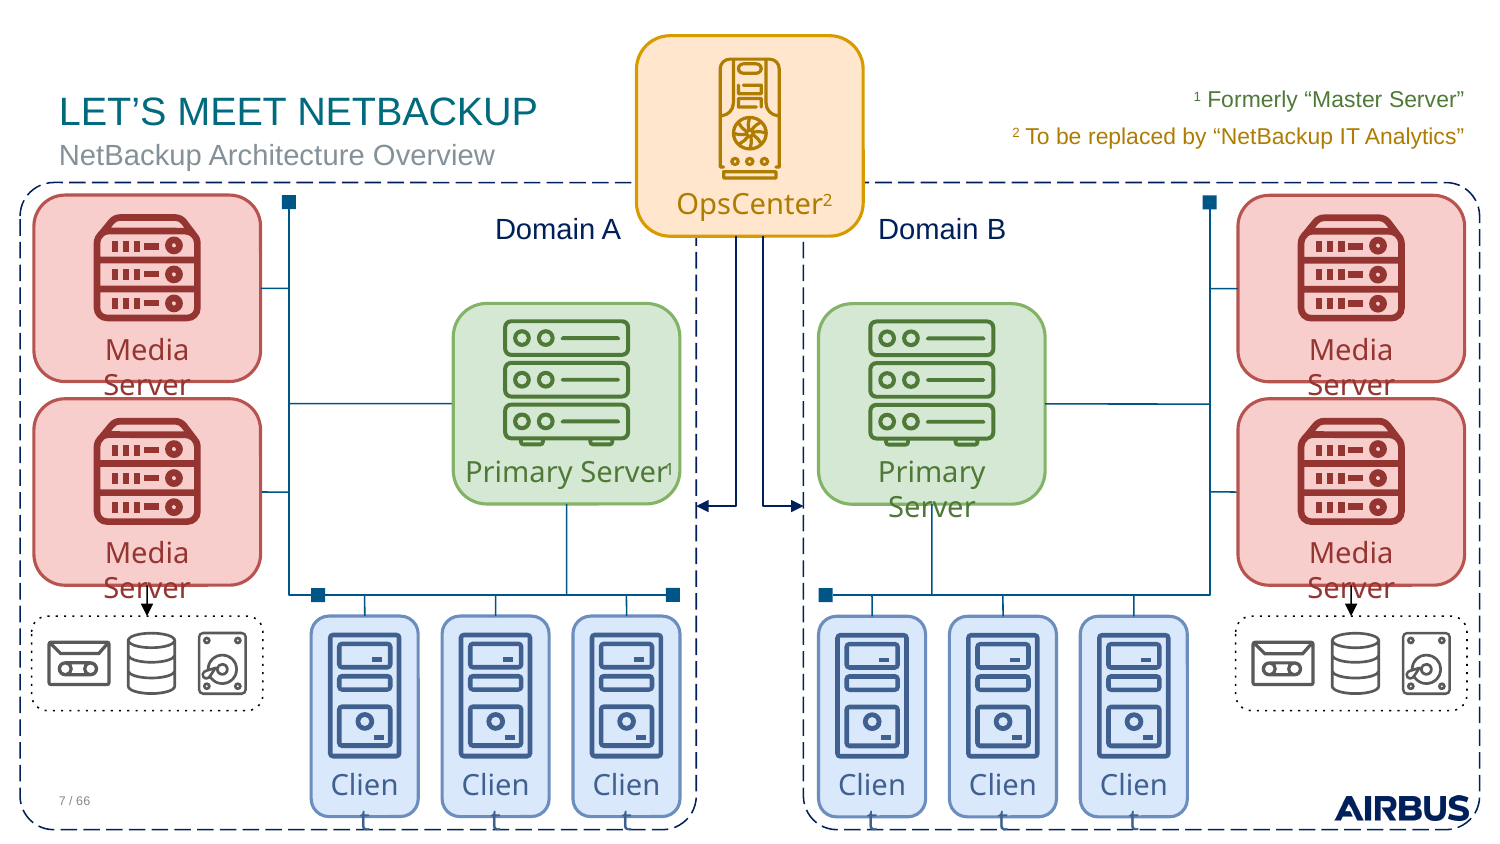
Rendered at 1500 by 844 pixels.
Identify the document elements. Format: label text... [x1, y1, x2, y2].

text_box [311, 596, 326, 603]
text_box [1237, 398, 1465, 577]
title LET’S MEET NETBACKUP NetBackup Architecture Overview [864, 80, 1441, 192]
text_box [311, 616, 419, 750]
text_box Media Server [43, 519, 252, 620]
text_box Client [949, 751, 1057, 844]
picture [1334, 795, 1469, 821]
text_box [572, 616, 681, 799]
title LET’S MEET NETBACKUP NetBackup Architecture Overview [58, 80, 636, 192]
text_box [33, 407, 261, 577]
text_box OpsCenter [854, 170, 864, 236]
text_box [818, 303, 1046, 447]
text_box OpsCenter [636, 170, 802, 236]
text_box Client [311, 750, 419, 844]
text_box Media Server [1247, 519, 1456, 620]
text_box [818, 588, 833, 603]
text_box [281, 195, 296, 210]
text_box Domain A [302, 195, 637, 261]
text_box [1251, 640, 1315, 687]
text_box Media Server [43, 315, 252, 416]
text_box [665, 587, 680, 602]
text_box [197, 631, 247, 696]
text_box [818, 616, 926, 751]
text_box 2 To be replaced by “NetBackup IT Analytics” [907, 117, 1480, 154]
text_box Primary Server [818, 438, 1046, 539]
text_box Client [818, 751, 926, 844]
text_box Client [572, 750, 680, 844]
text_box [1330, 631, 1381, 695]
text_box 2 [802, 170, 854, 236]
text_box Client [1080, 751, 1188, 844]
text_box 1 [649, 440, 695, 506]
text_box Primary Server [449, 438, 684, 504]
text_box [126, 631, 177, 695]
text_box [453, 303, 680, 447]
text_box 1 Formerly “Master Server” [907, 80, 1480, 117]
text_box [311, 588, 326, 594]
text_box [1237, 195, 1465, 373]
text_box Client [442, 750, 550, 844]
text_box [1080, 616, 1188, 751]
text_box [442, 616, 550, 750]
text_box [1401, 631, 1451, 696]
text_box Domain B [863, 195, 1196, 261]
text_box [949, 616, 1057, 751]
text_box Media Server [1247, 316, 1456, 407]
text_box [47, 640, 111, 687]
text_box [33, 195, 261, 373]
text_box [1202, 195, 1217, 210]
text_box [636, 35, 864, 170]
